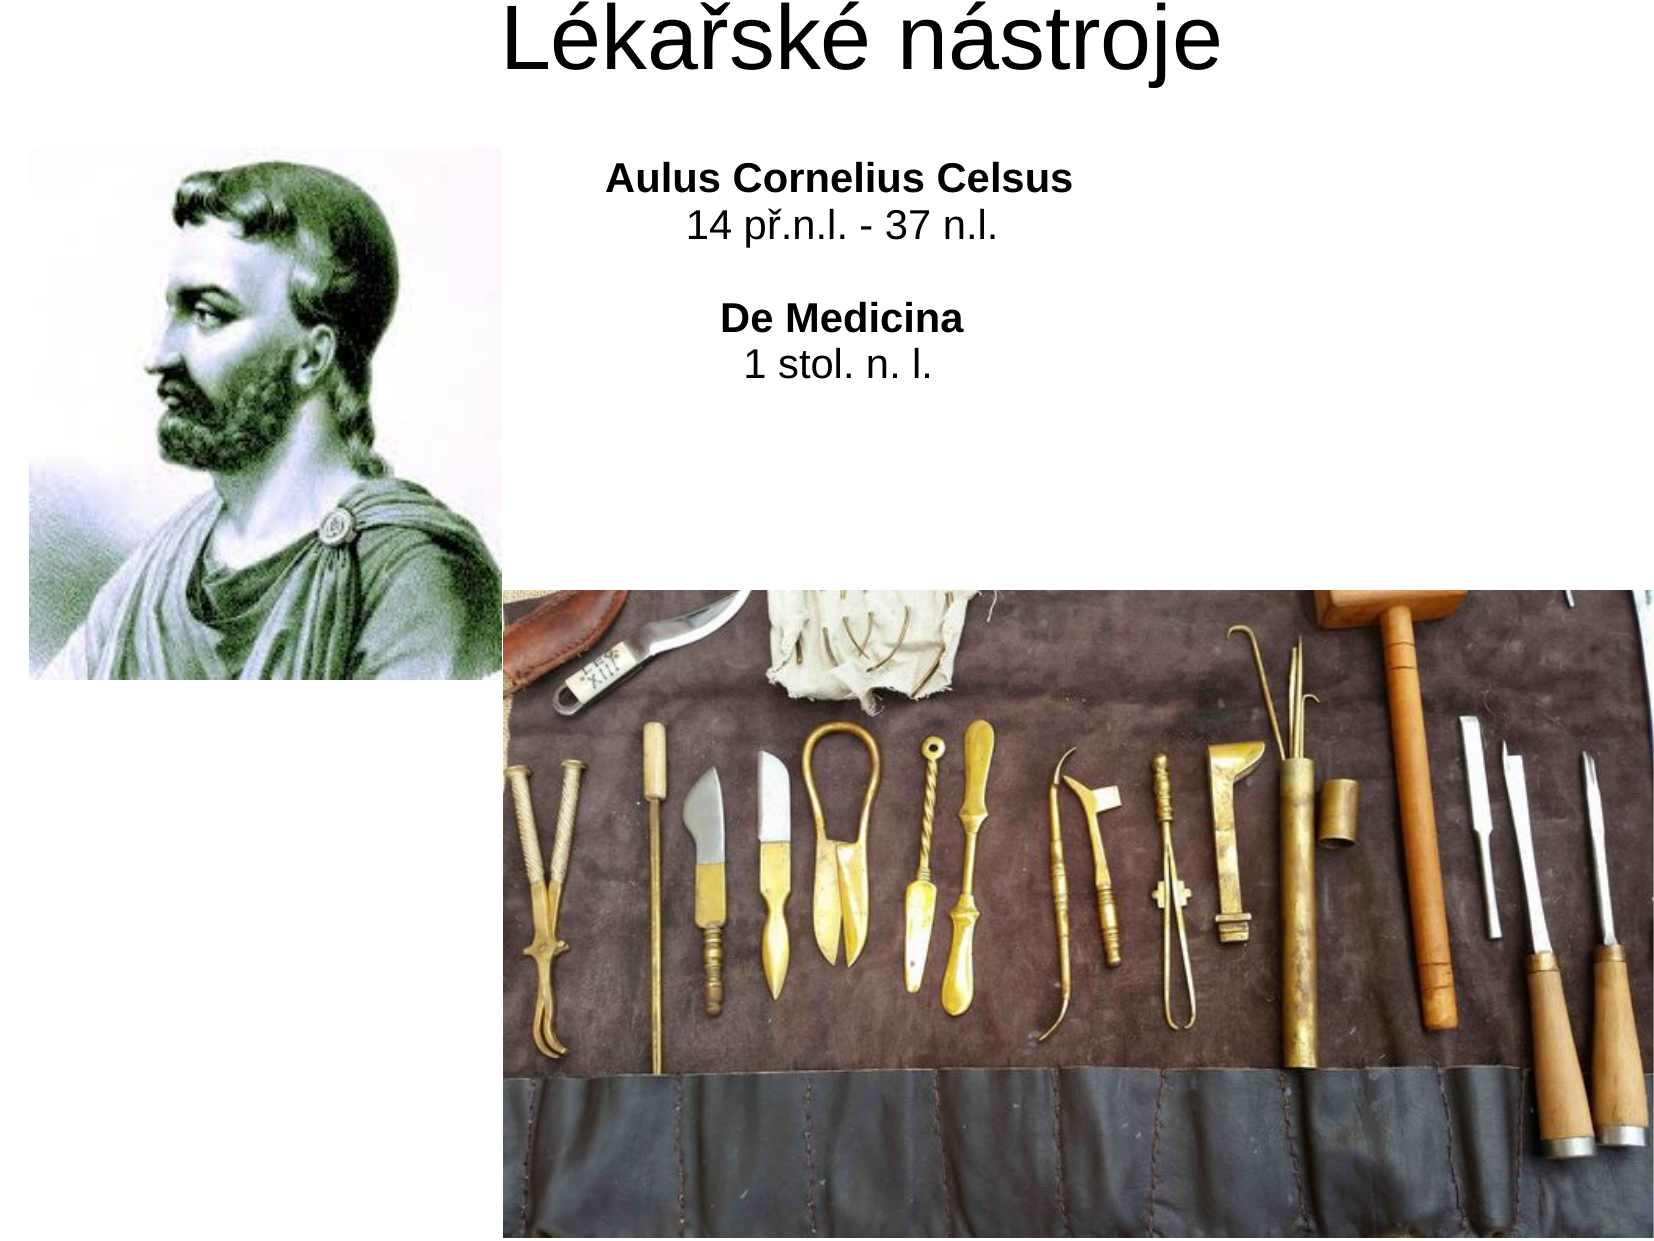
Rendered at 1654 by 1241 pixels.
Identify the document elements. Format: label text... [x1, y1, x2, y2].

title Lékařské nástroje [118, 0, 1607, 178]
text_box Aulus Cornelius Celsus 14 př.n.l. - 37 n.l. De Medicina 1 stol. n. l. [590, 147, 1182, 581]
picture [29, 147, 502, 680]
picture [503, 590, 1654, 1238]
